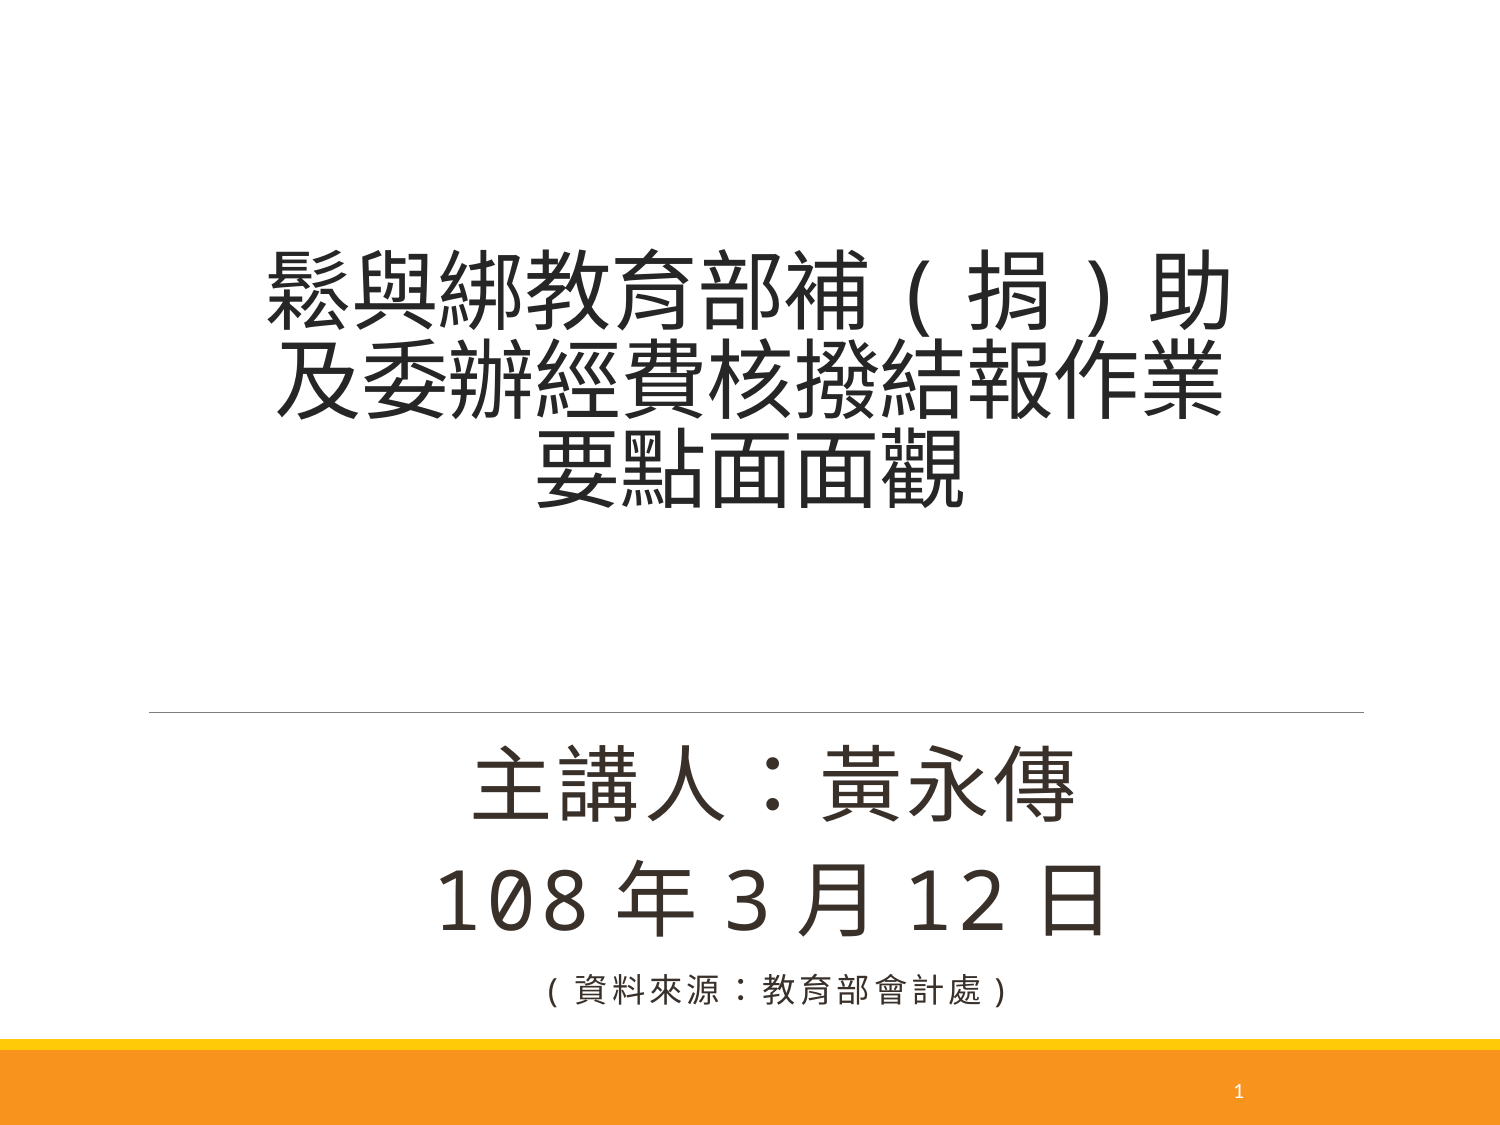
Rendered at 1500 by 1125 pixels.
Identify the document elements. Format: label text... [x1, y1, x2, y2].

title 鬆與綁教育部補(捐)助 及委辦經費核撥結報作業要點面面觀 [230, 196, 1270, 528]
text_box 1 [1218, 1059, 1380, 1120]
subtitle 主講人：黃永傳 108年3月12日 (資料來源：教育部會計處) [348, 736, 1199, 1056]
